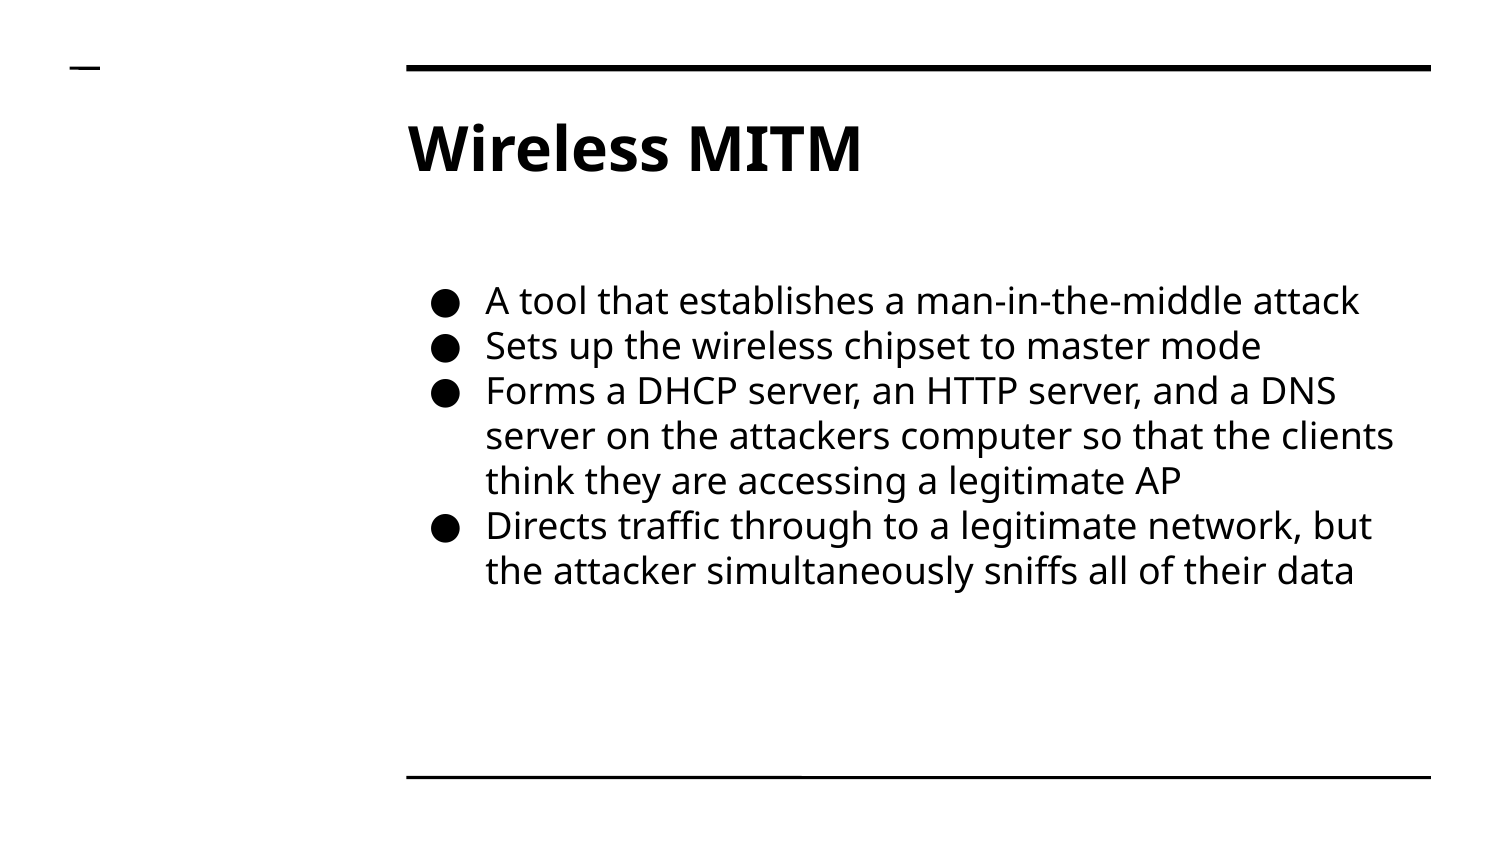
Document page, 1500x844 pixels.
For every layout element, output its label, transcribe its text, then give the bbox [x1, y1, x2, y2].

title Wireless MITM [393, 94, 1431, 199]
list A tool that establishes a man-in-the-middle attack Sets up the wireless chipset to master mode Forms a DHCP server, an HTTP server, and a DNS server on the attackers computer so that the clients think they are accessing a legitimate AP Directs traffic through to a legitimate network, but the attacker simultaneously sniffs all of their data [395, 261, 1433, 755]
